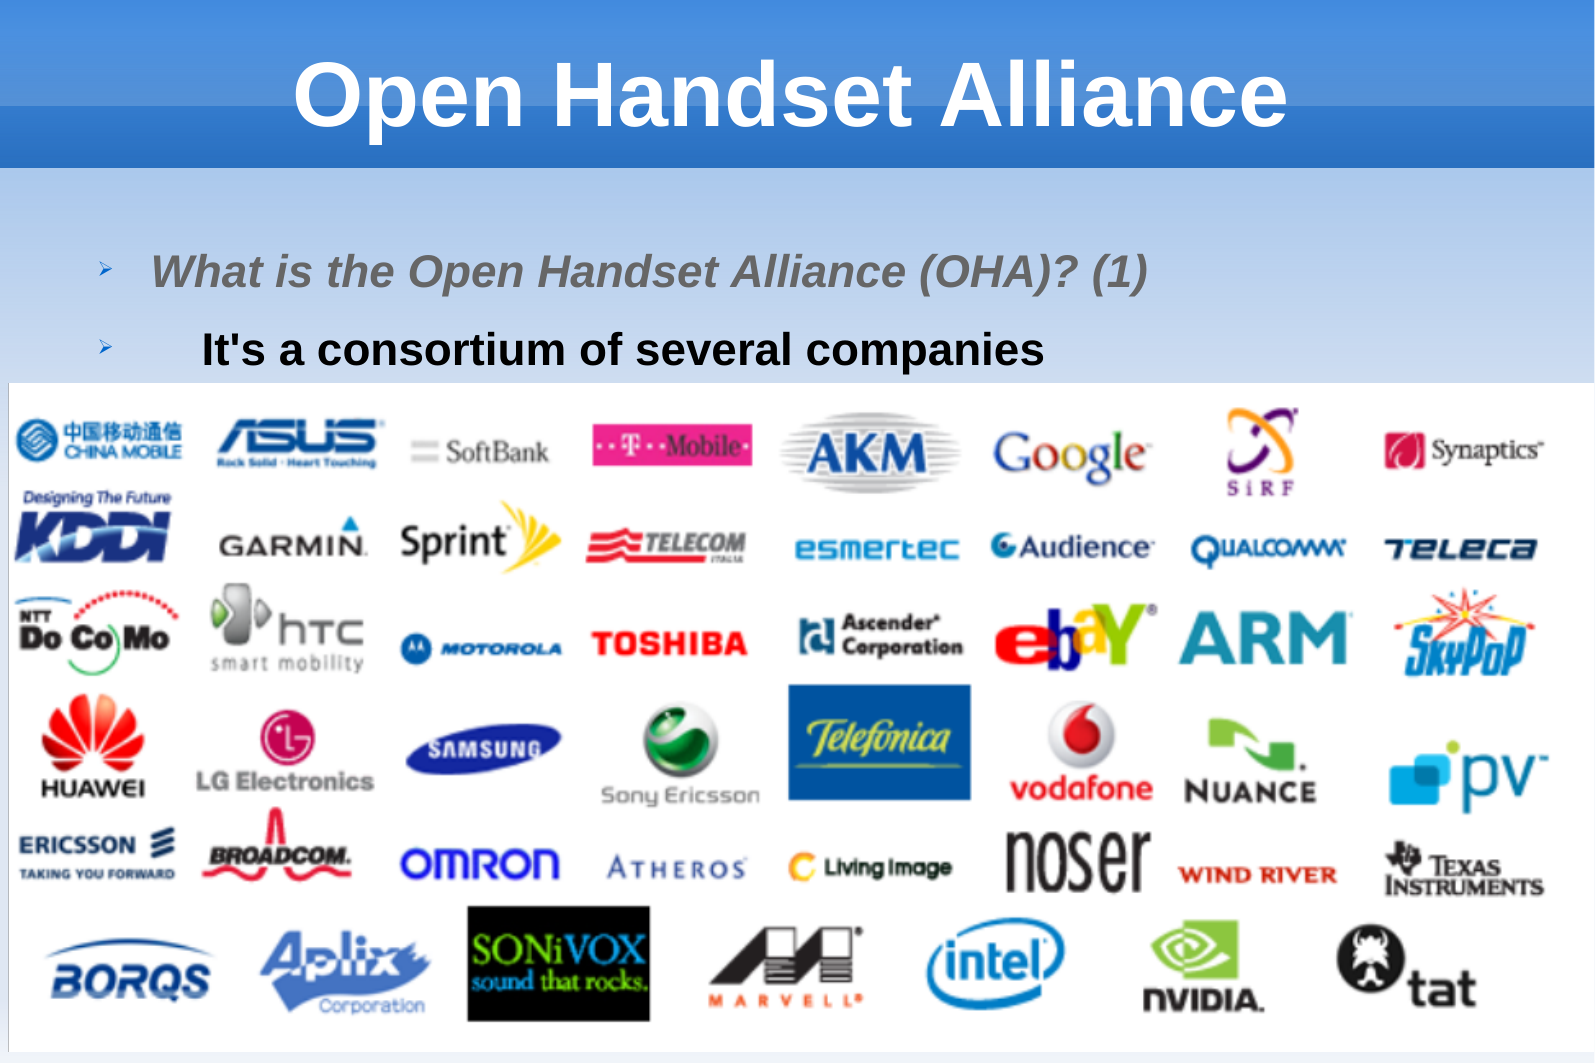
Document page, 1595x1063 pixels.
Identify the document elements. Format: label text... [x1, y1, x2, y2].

title Open Handset Alliance [74, 13, 1510, 177]
list What is the Open Handset Alliance (OHA)? (1) It's a consortium of several companies [79, 248, 1515, 383]
picture [0, 0, 1595, 1063]
